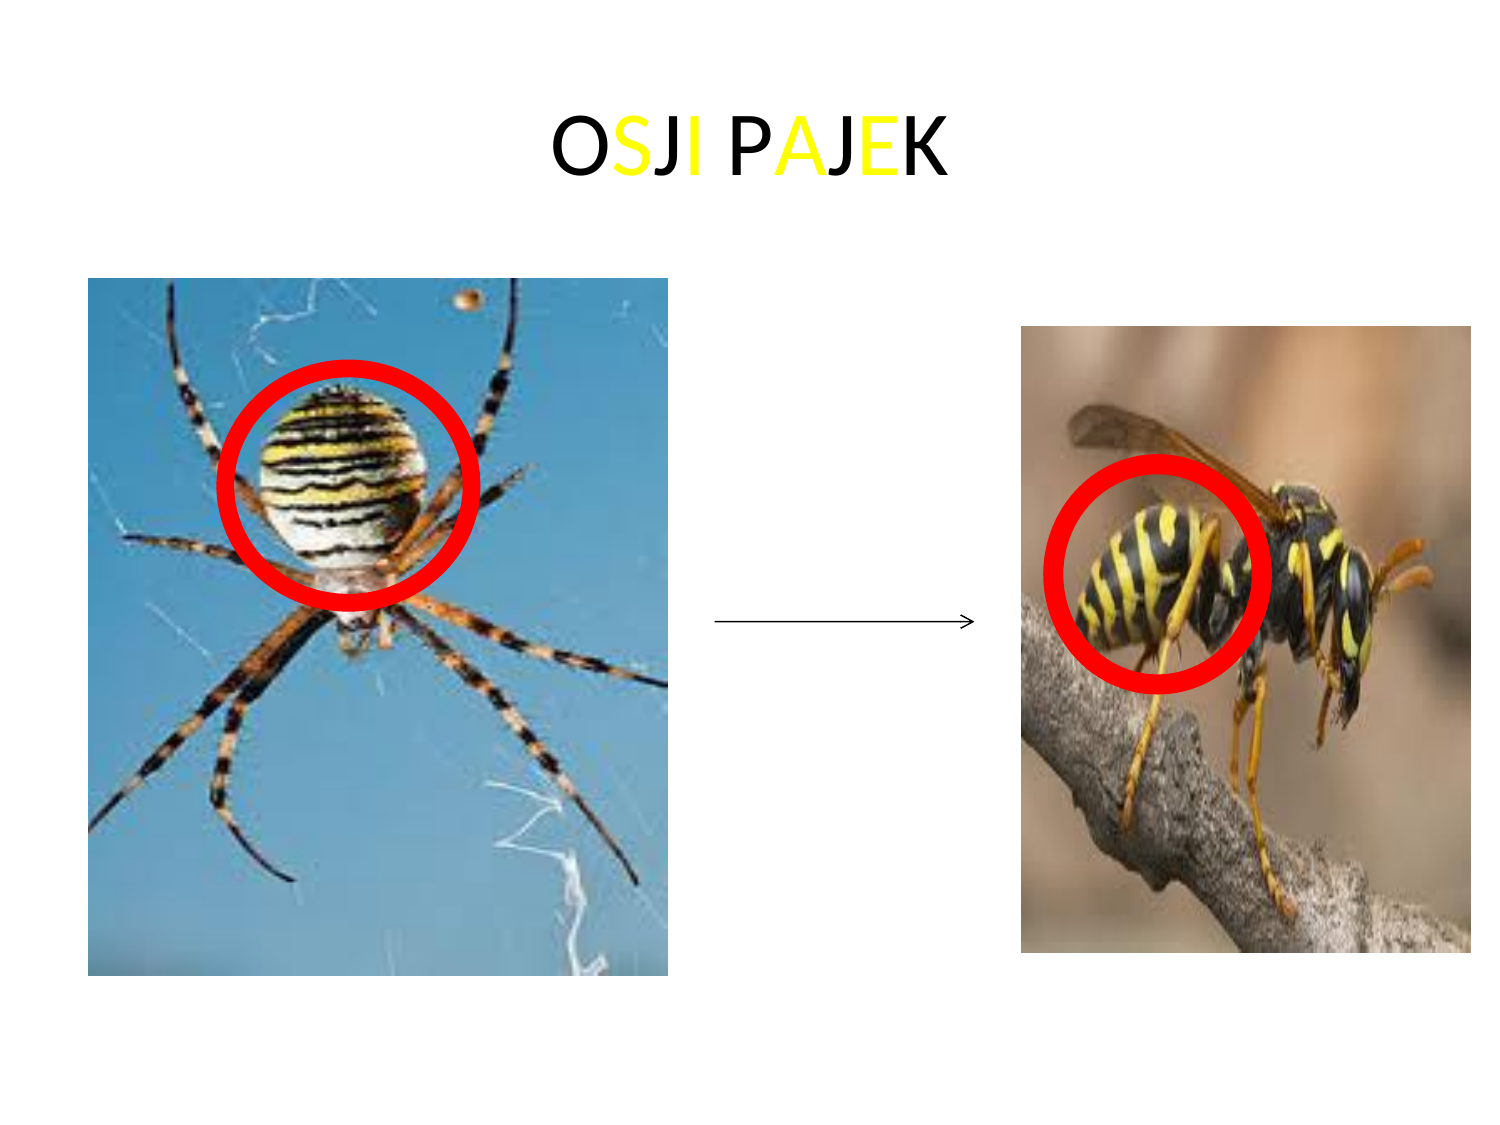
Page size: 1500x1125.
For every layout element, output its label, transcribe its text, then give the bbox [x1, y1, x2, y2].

picture [88, 278, 668, 977]
text_box [218, 361, 479, 610]
title OSJI PAJEK [75, 45, 1425, 233]
picture [1021, 326, 1471, 953]
text_box [1045, 456, 1270, 693]
